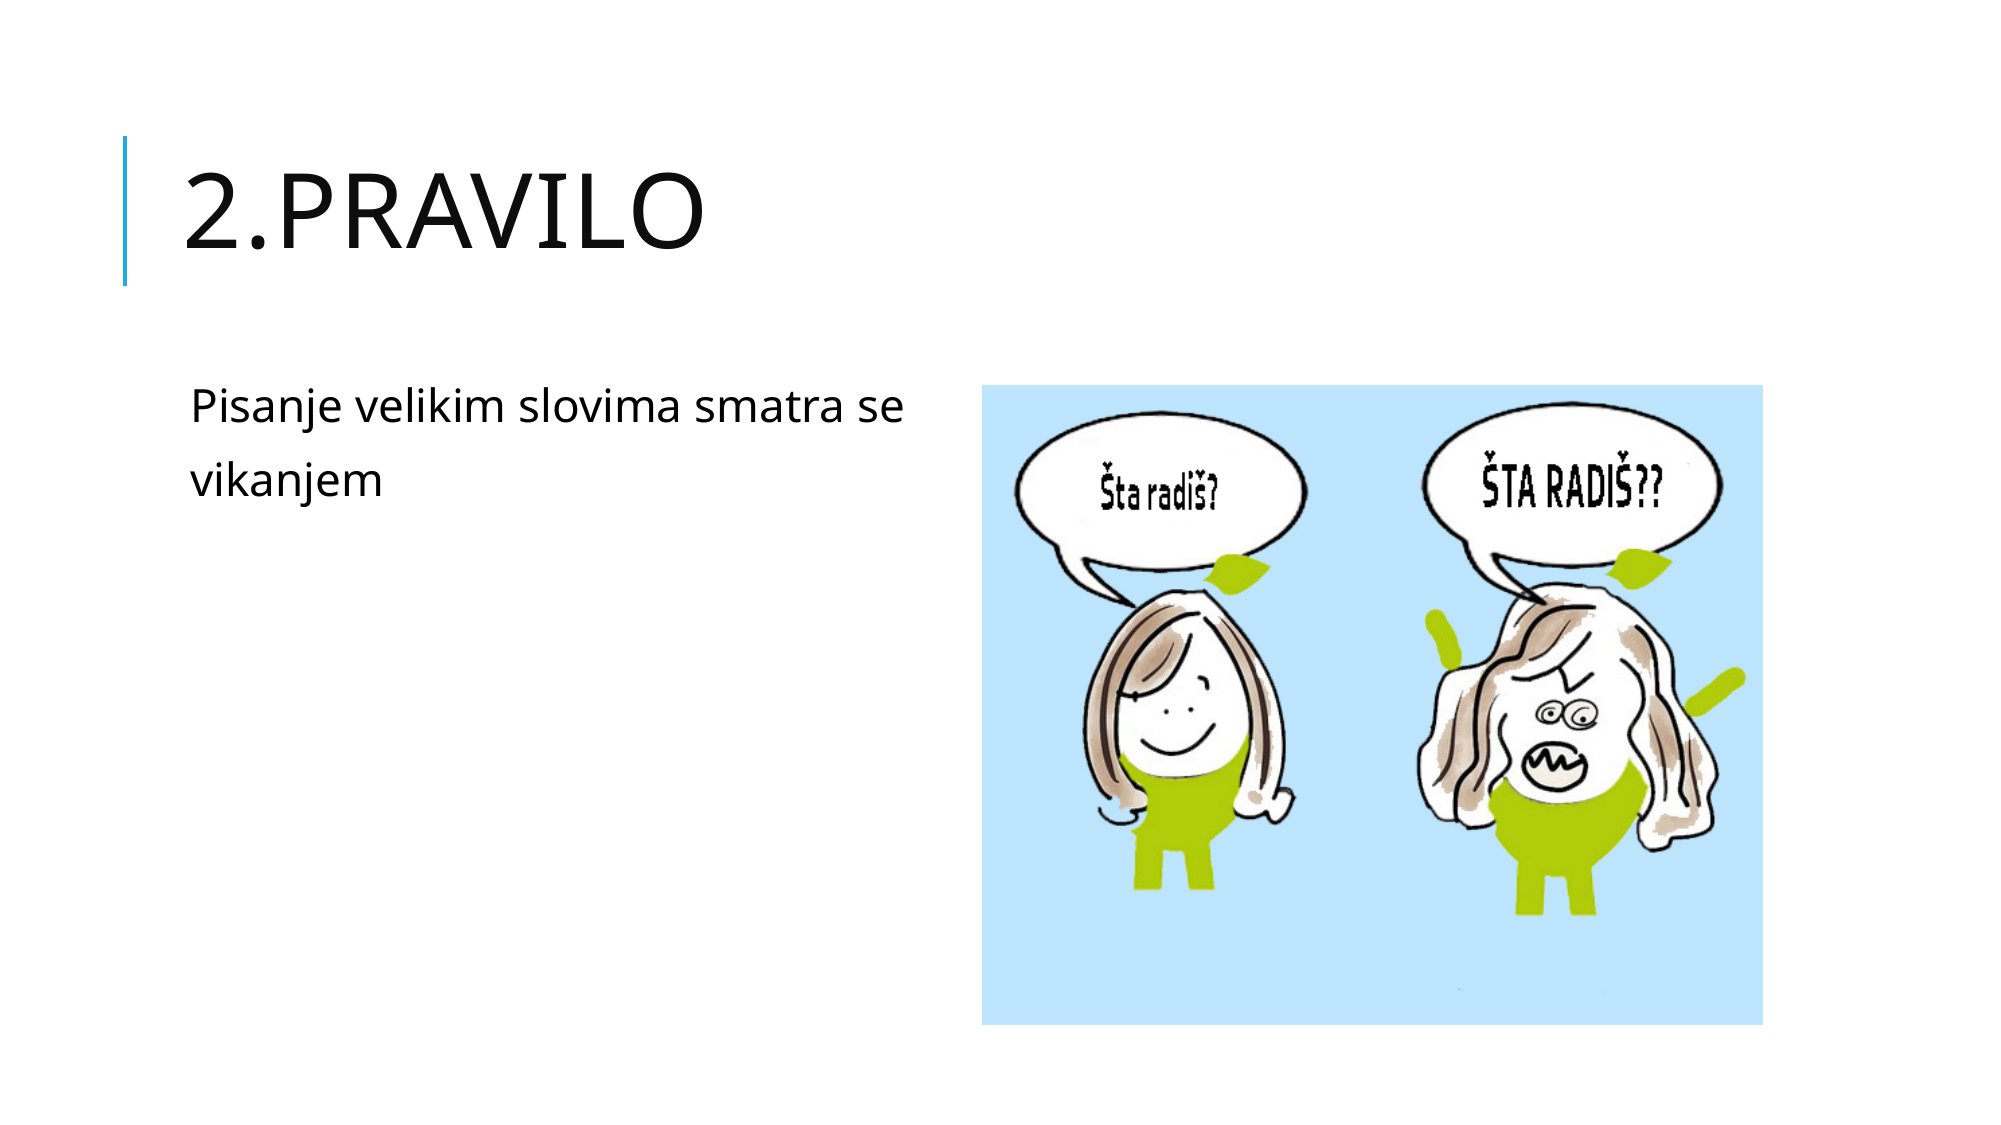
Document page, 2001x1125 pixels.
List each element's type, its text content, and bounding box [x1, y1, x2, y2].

picture [982, 385, 1763, 1025]
list Pisanje velikim slovima smatra se vikanjem [168, 375, 949, 1036]
title 2.Pravilo [168, 96, 1763, 343]
